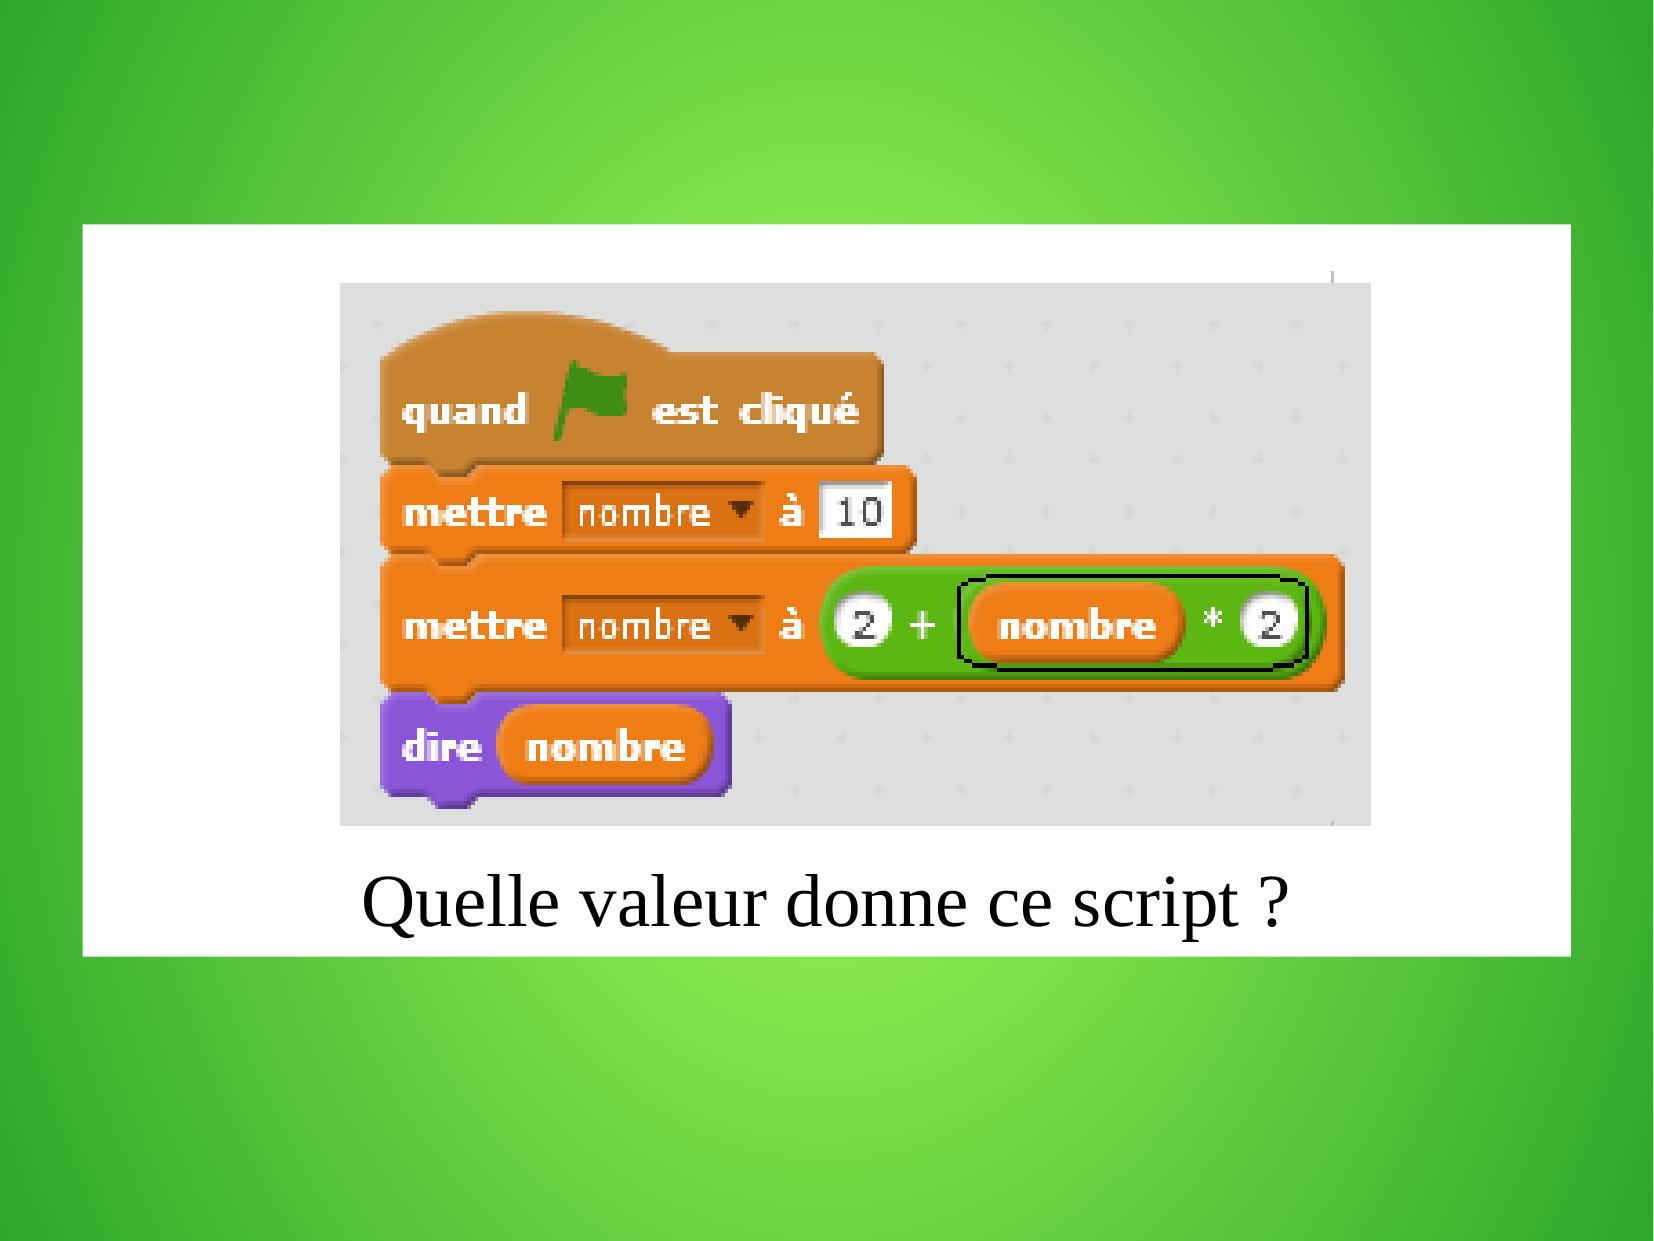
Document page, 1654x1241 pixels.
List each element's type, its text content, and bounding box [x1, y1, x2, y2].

picture [0, 0, 1654, 1241]
subtitle Quelle valeur donne ce script ? [82, 224, 1571, 957]
